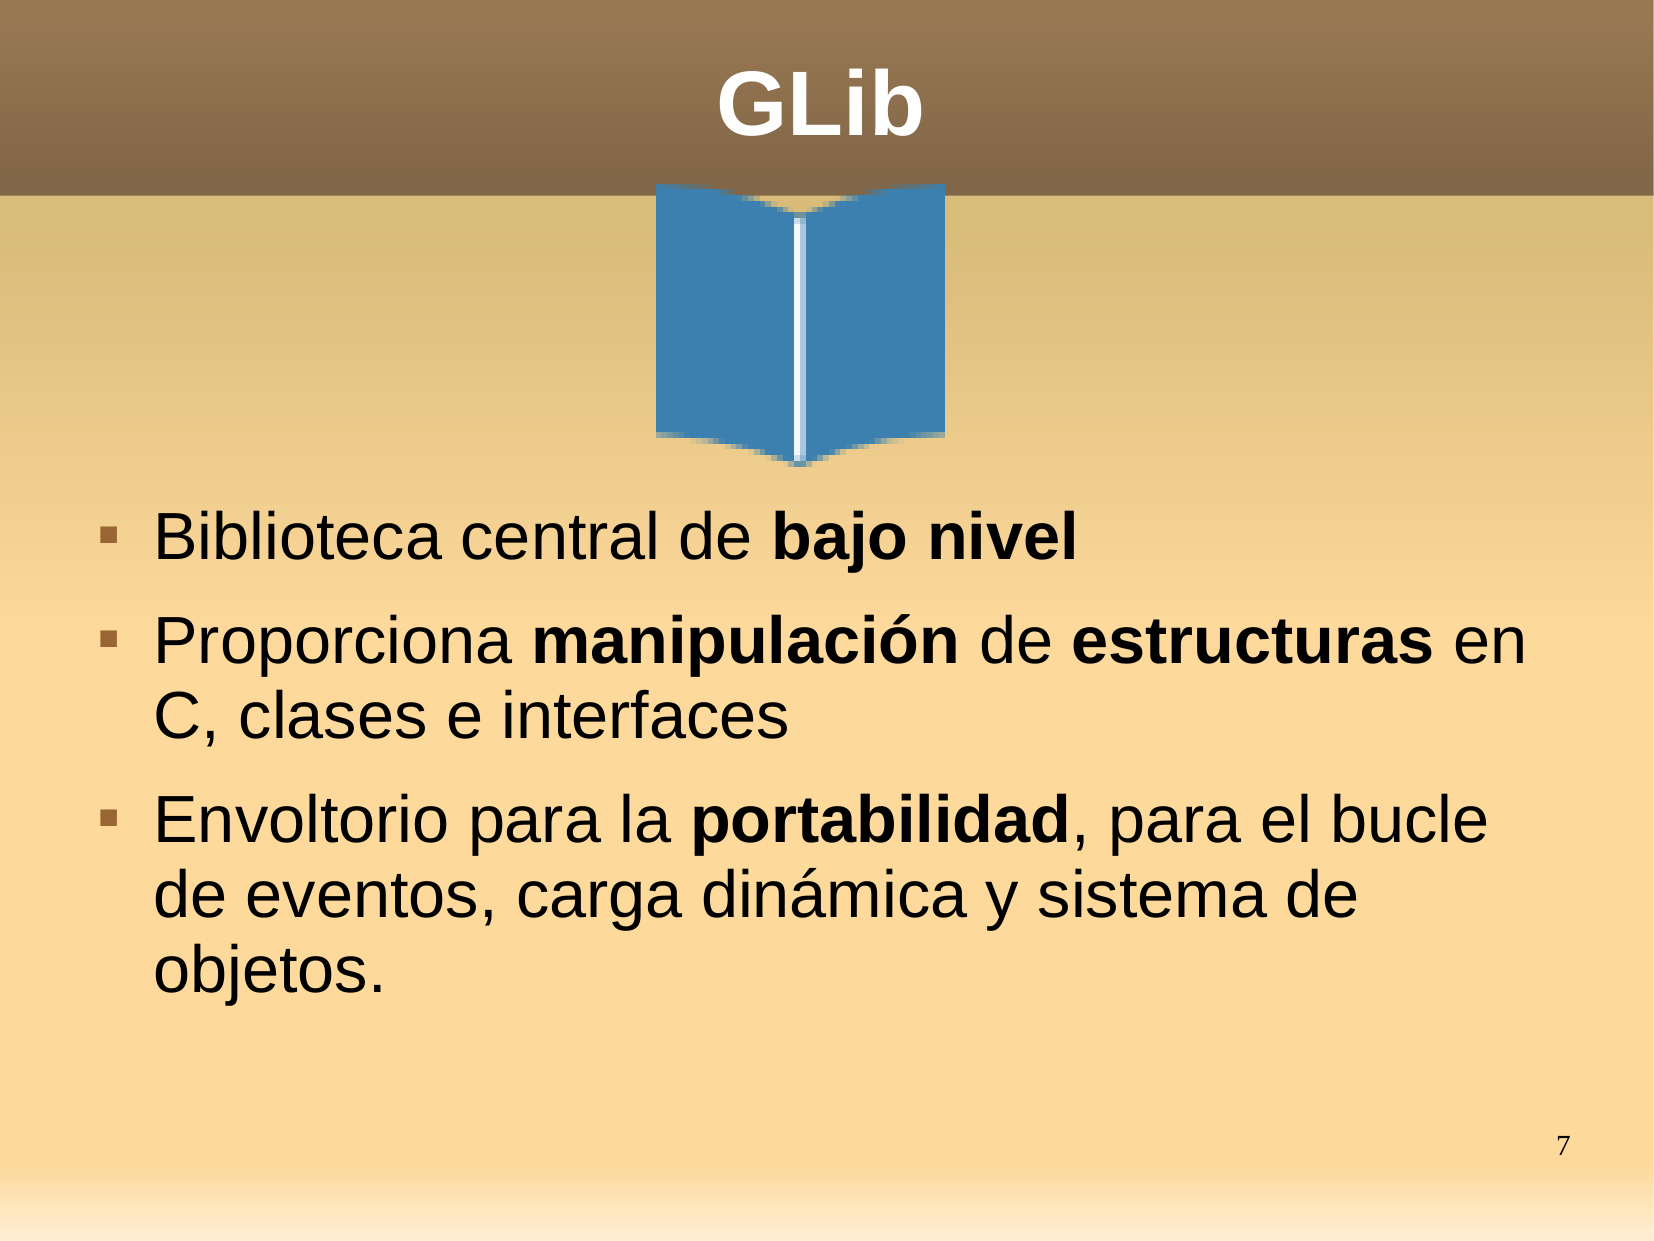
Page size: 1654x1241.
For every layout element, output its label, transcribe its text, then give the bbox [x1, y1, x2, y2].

picture [0, 0, 1654, 1241]
title GLib [76, 7, 1565, 200]
list Biblioteca central de bajo nivel Proporciona manipulación de estructuras en C, clases e interfaces Envoltorio para la portabilidad, para el bucle de eventos, carga dinámica y sistema de objetos. [82, 290, 1571, 1094]
